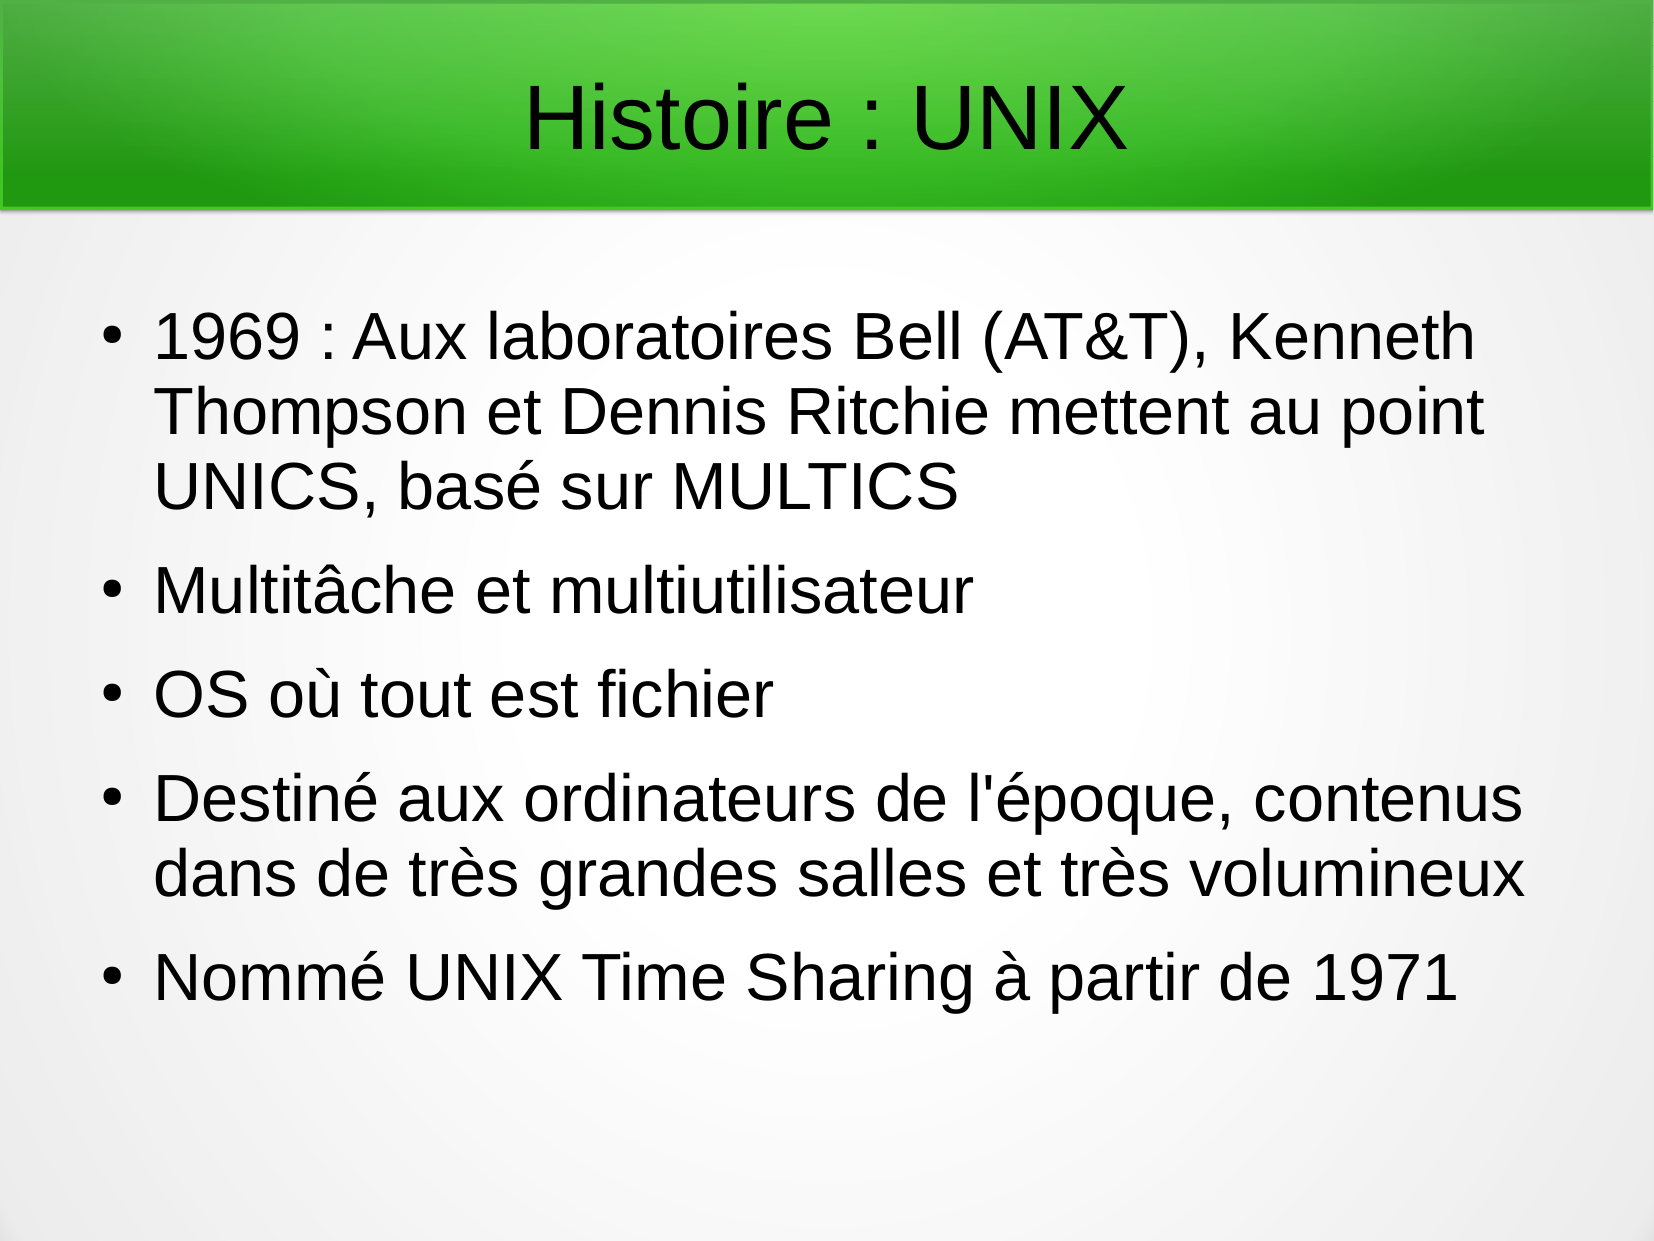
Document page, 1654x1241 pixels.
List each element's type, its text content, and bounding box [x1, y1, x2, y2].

list 1969 : Aux laboratoires Bell (AT&T), Kenneth Thompson et Dennis Ritchie mettent au point UNICS, basé sur MULTICS Multitâche et multiutilisateur OS où tout est fichier Destiné aux ordinateurs de l'époque, contenus dans de très grandes salles et très volumineux Nommé UNIX Time Sharing à partir de 1971 [82, 299, 1571, 1019]
title Histoire : UNIX [82, 47, 1571, 189]
